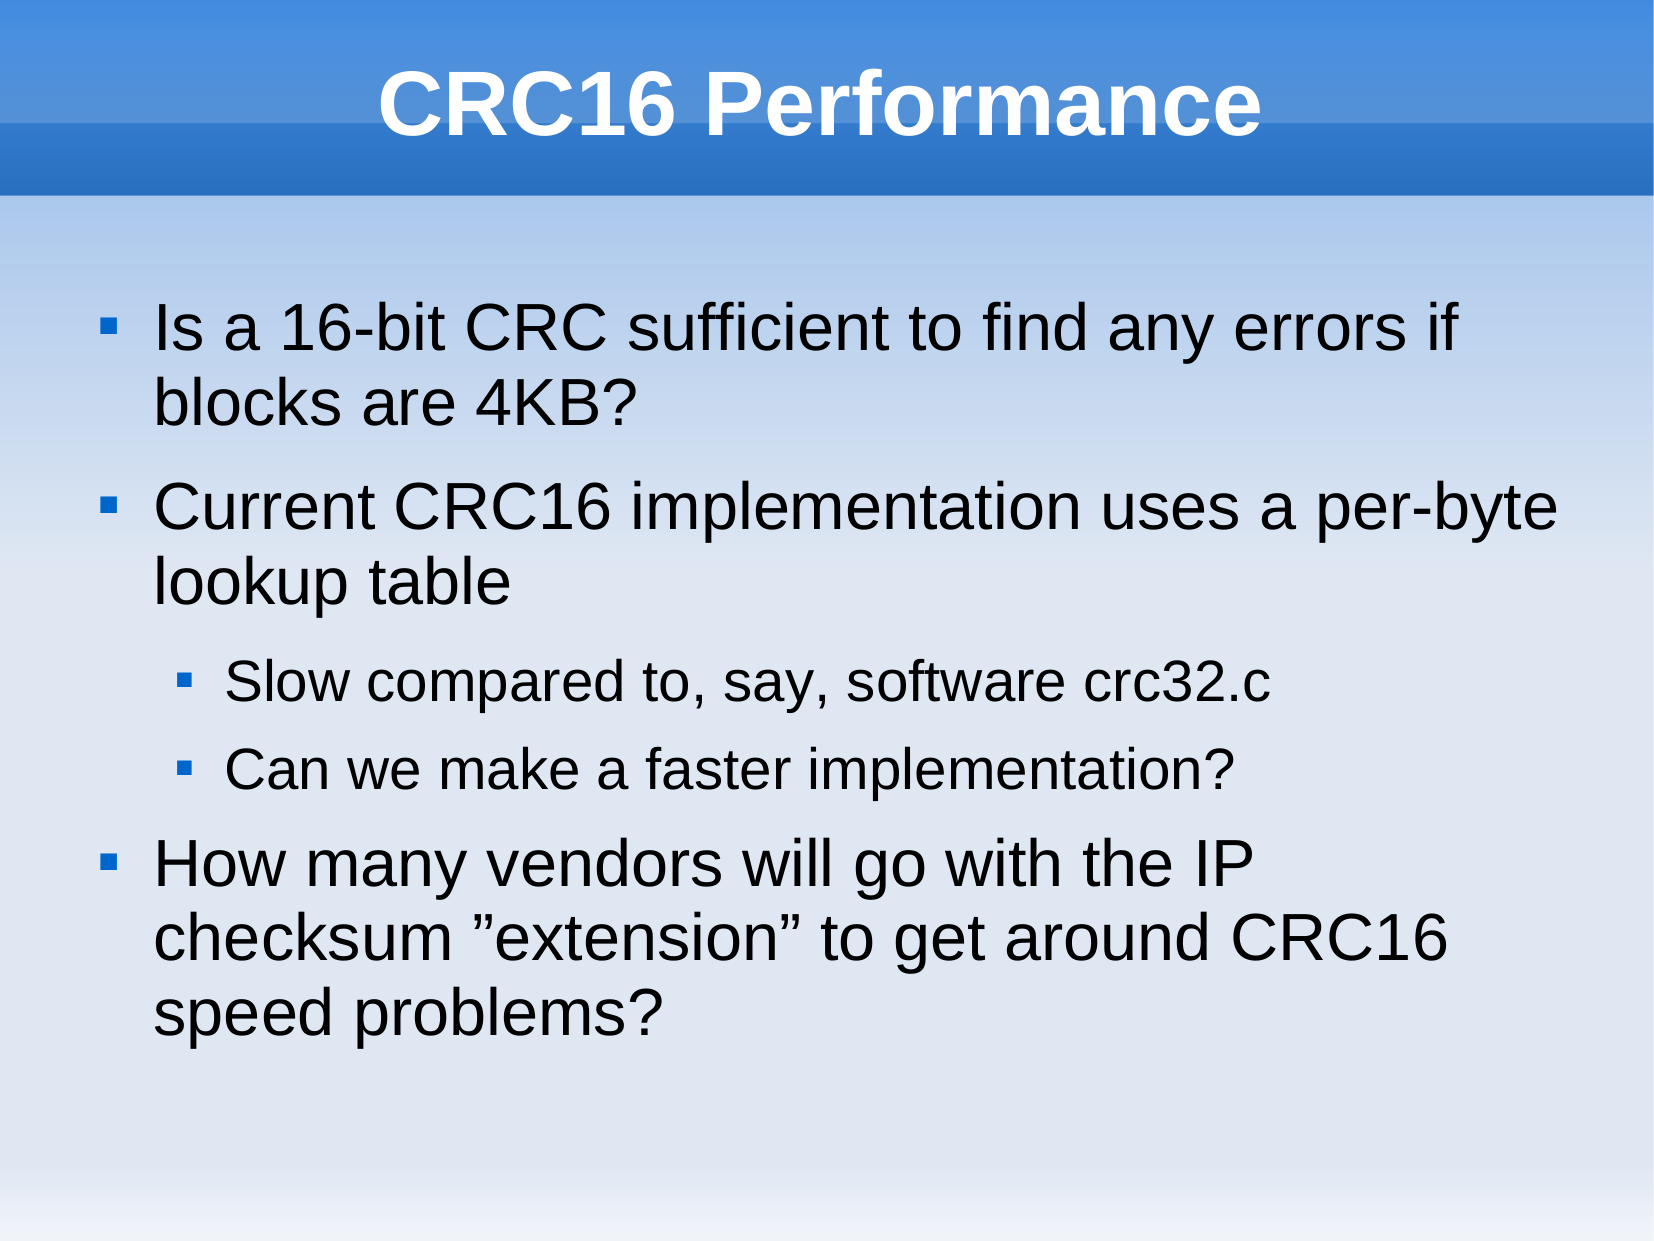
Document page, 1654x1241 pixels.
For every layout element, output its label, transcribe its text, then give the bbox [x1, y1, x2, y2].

title CRC16 Performance [76, 7, 1565, 200]
picture [0, 0, 1654, 1241]
list Is a 16-bit CRC sufficient to find any errors if blocks are 4KB? Current CRC16 implementation uses a per-byte lookup table Slow compared to, say, software crc32.c Can we make a faster implementation? How many vendors will go with the IP checksum ”extension” to get around CRC16 speed problems? [82, 290, 1571, 1094]
